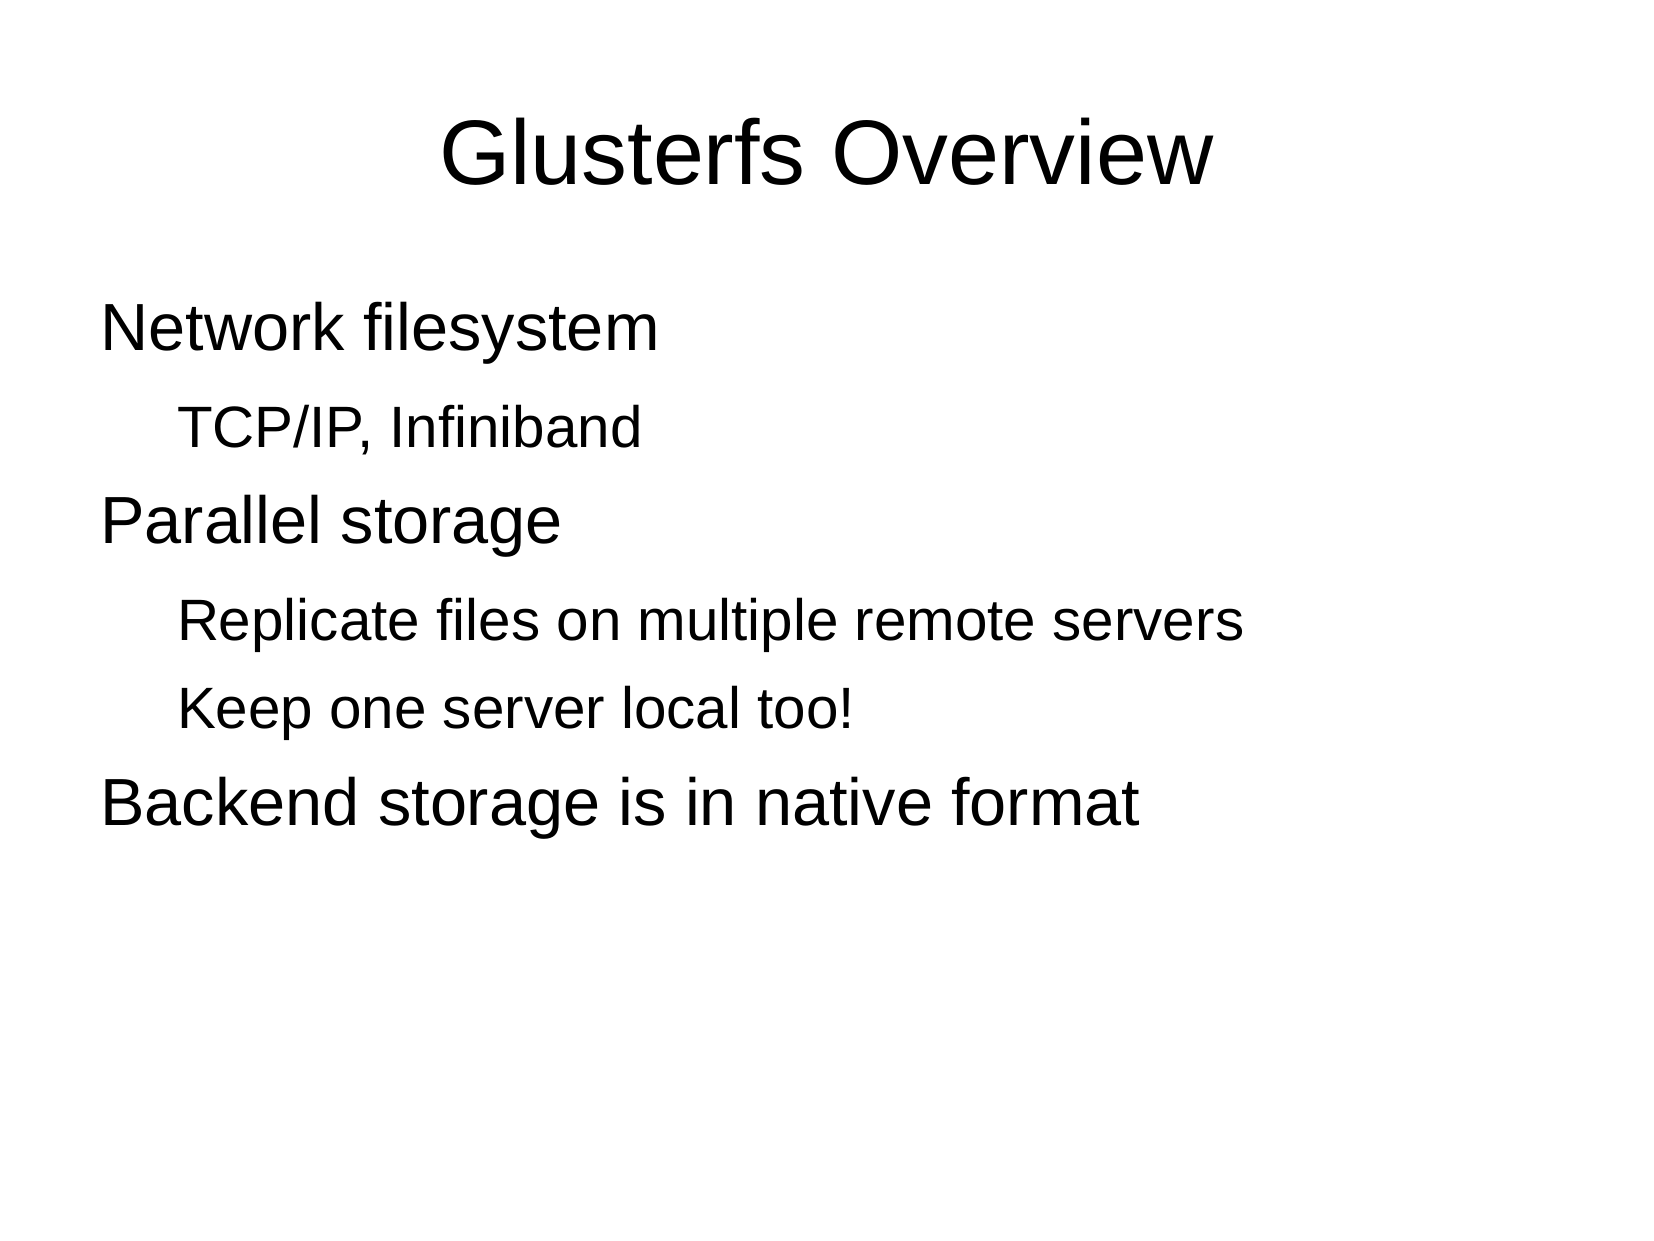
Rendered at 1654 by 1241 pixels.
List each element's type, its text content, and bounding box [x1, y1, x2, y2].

title Glusterfs Overview [82, 56, 1571, 250]
list Network filesystem TCP/IP, Infiniband Parallel storage Replicate files on multiple remote servers Keep one server local too! Backend storage is in native format [82, 290, 1571, 1094]
